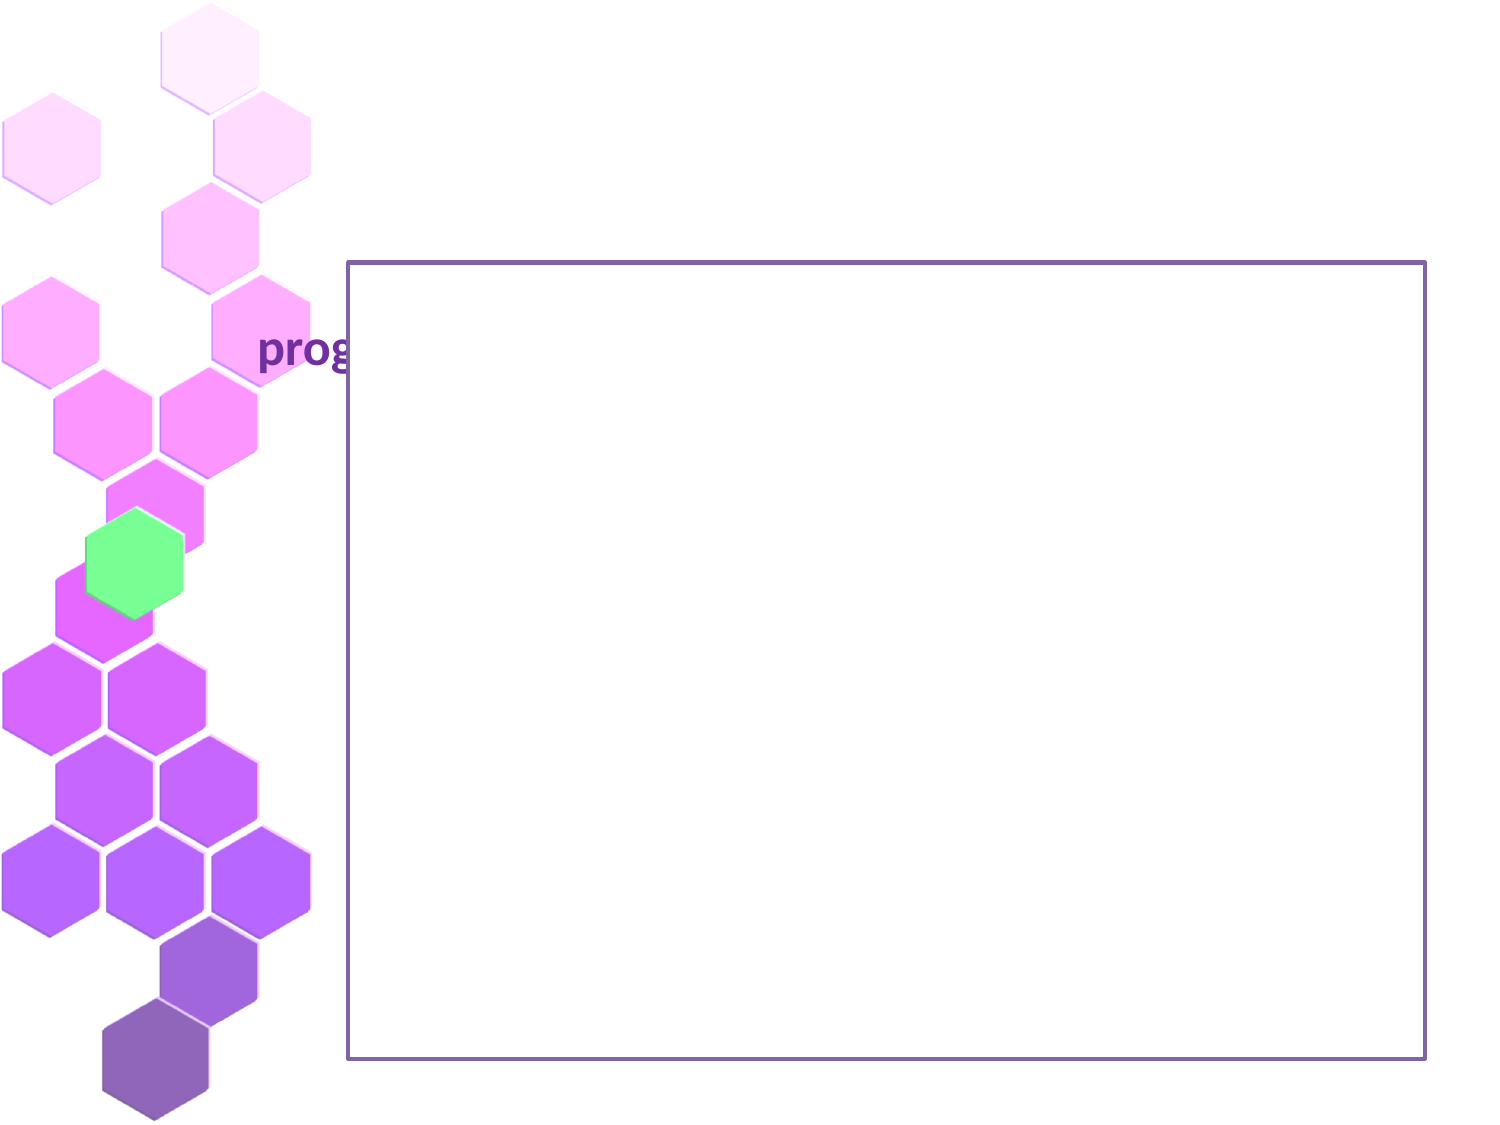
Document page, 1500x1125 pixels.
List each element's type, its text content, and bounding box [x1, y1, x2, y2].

picture [0, 0, 313, 1123]
text_box [348, 262, 1426, 1059]
title 10. Poseo una cuenta POP que utilizo con un programa de correo instalado en el ordenador ¿Qué datos me hacen falta para configurar la cuenta? [242, 243, 1415, 327]
